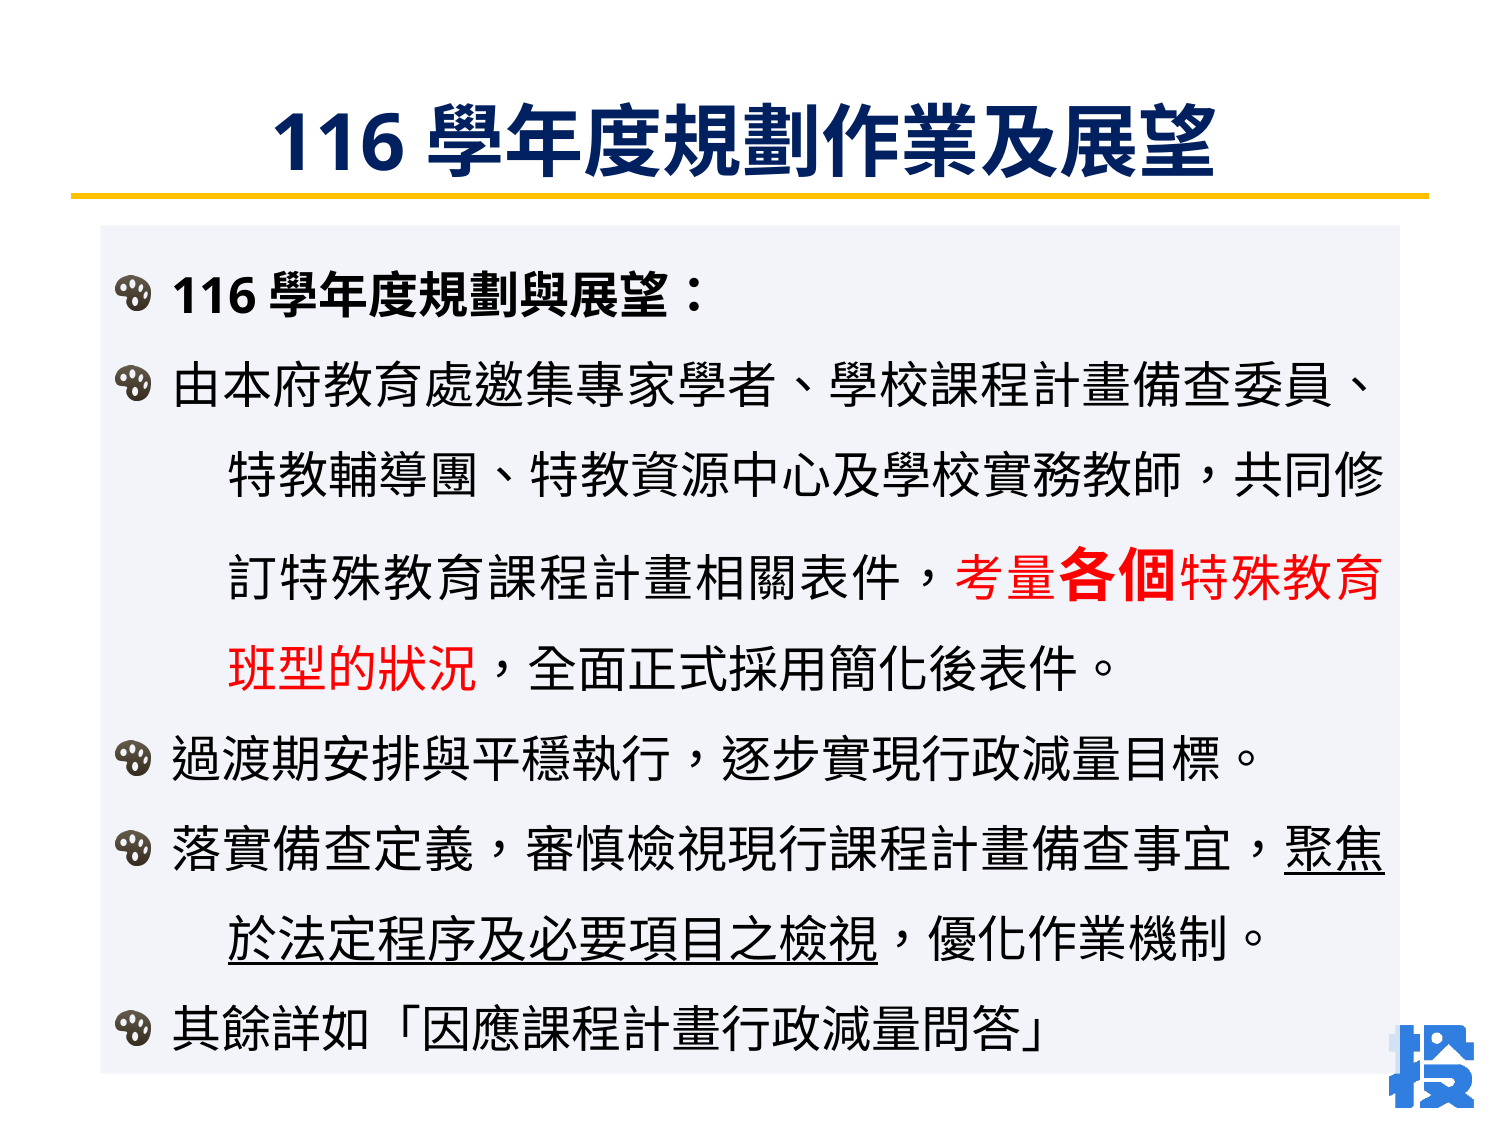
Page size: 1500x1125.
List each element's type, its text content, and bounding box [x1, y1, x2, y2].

text_box 116學年度規劃與展望： 由本府教育處邀集專家學者、學校課程計畫備查委員、特教輔導團、特教資源中心及學校實務教師，共同修訂特殊教育課程計畫相關表件，考量各個特殊教育班型的狀況，全面正式採用簡化後表件。 過渡期安排與平穩執行，逐步實現行政減量目標。 落實備查定義，審慎檢視現行課程計畫備查事宜，聚焦於法定程序及必要項目之檢視，優化作業機制。 其餘詳如「因應課程計畫行政減量問答」 [100, 225, 1400, 1074]
picture [1362, 997, 1500, 1125]
title 116學年度規劃作業及展望 [41, 45, 1447, 233]
